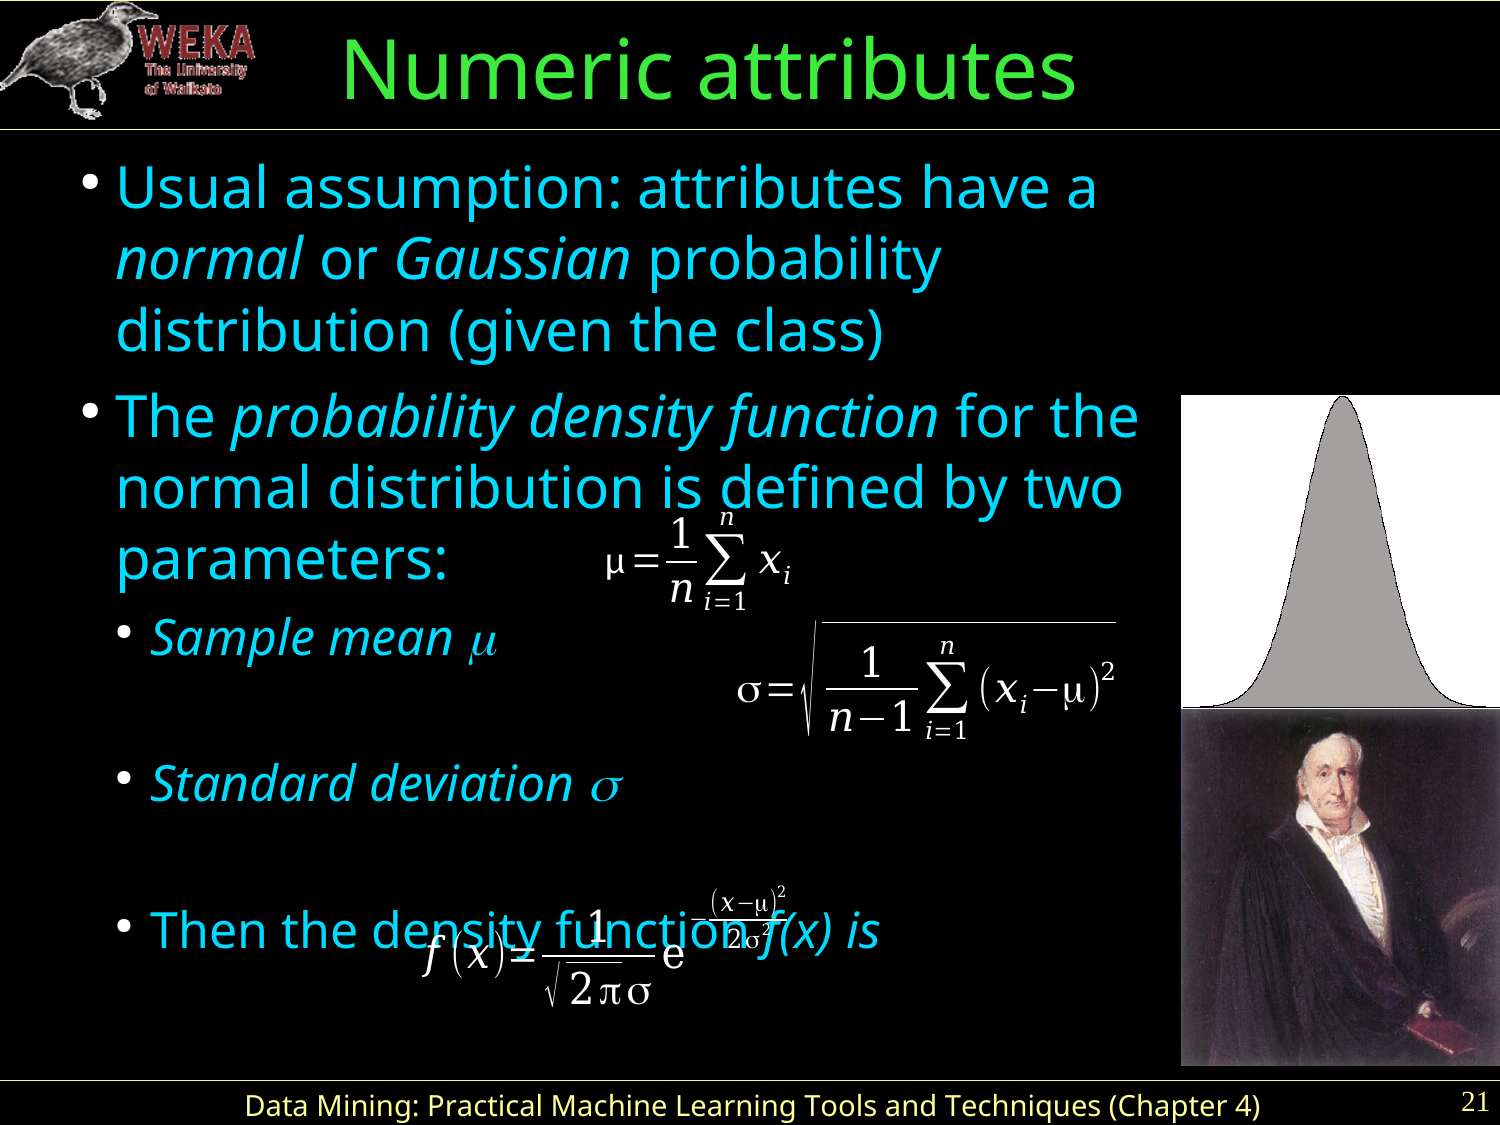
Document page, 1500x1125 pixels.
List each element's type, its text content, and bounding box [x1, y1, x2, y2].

chart [730, 620, 1123, 746]
text_box Usual assumption: attributes have a normal or Gaussian probability distribution (given the class) The probability density function for the normal distribution is defined by two parameters: Sample mean  Standard deviation  Then the density function f(x) is [29, 144, 1268, 820]
picture [0, 1, 266, 129]
chart [598, 501, 798, 617]
chart [413, 883, 795, 1014]
title Numeric attributes [324, 0, 1500, 148]
picture [1181, 709, 1500, 1066]
chart [1181, 395, 1500, 709]
